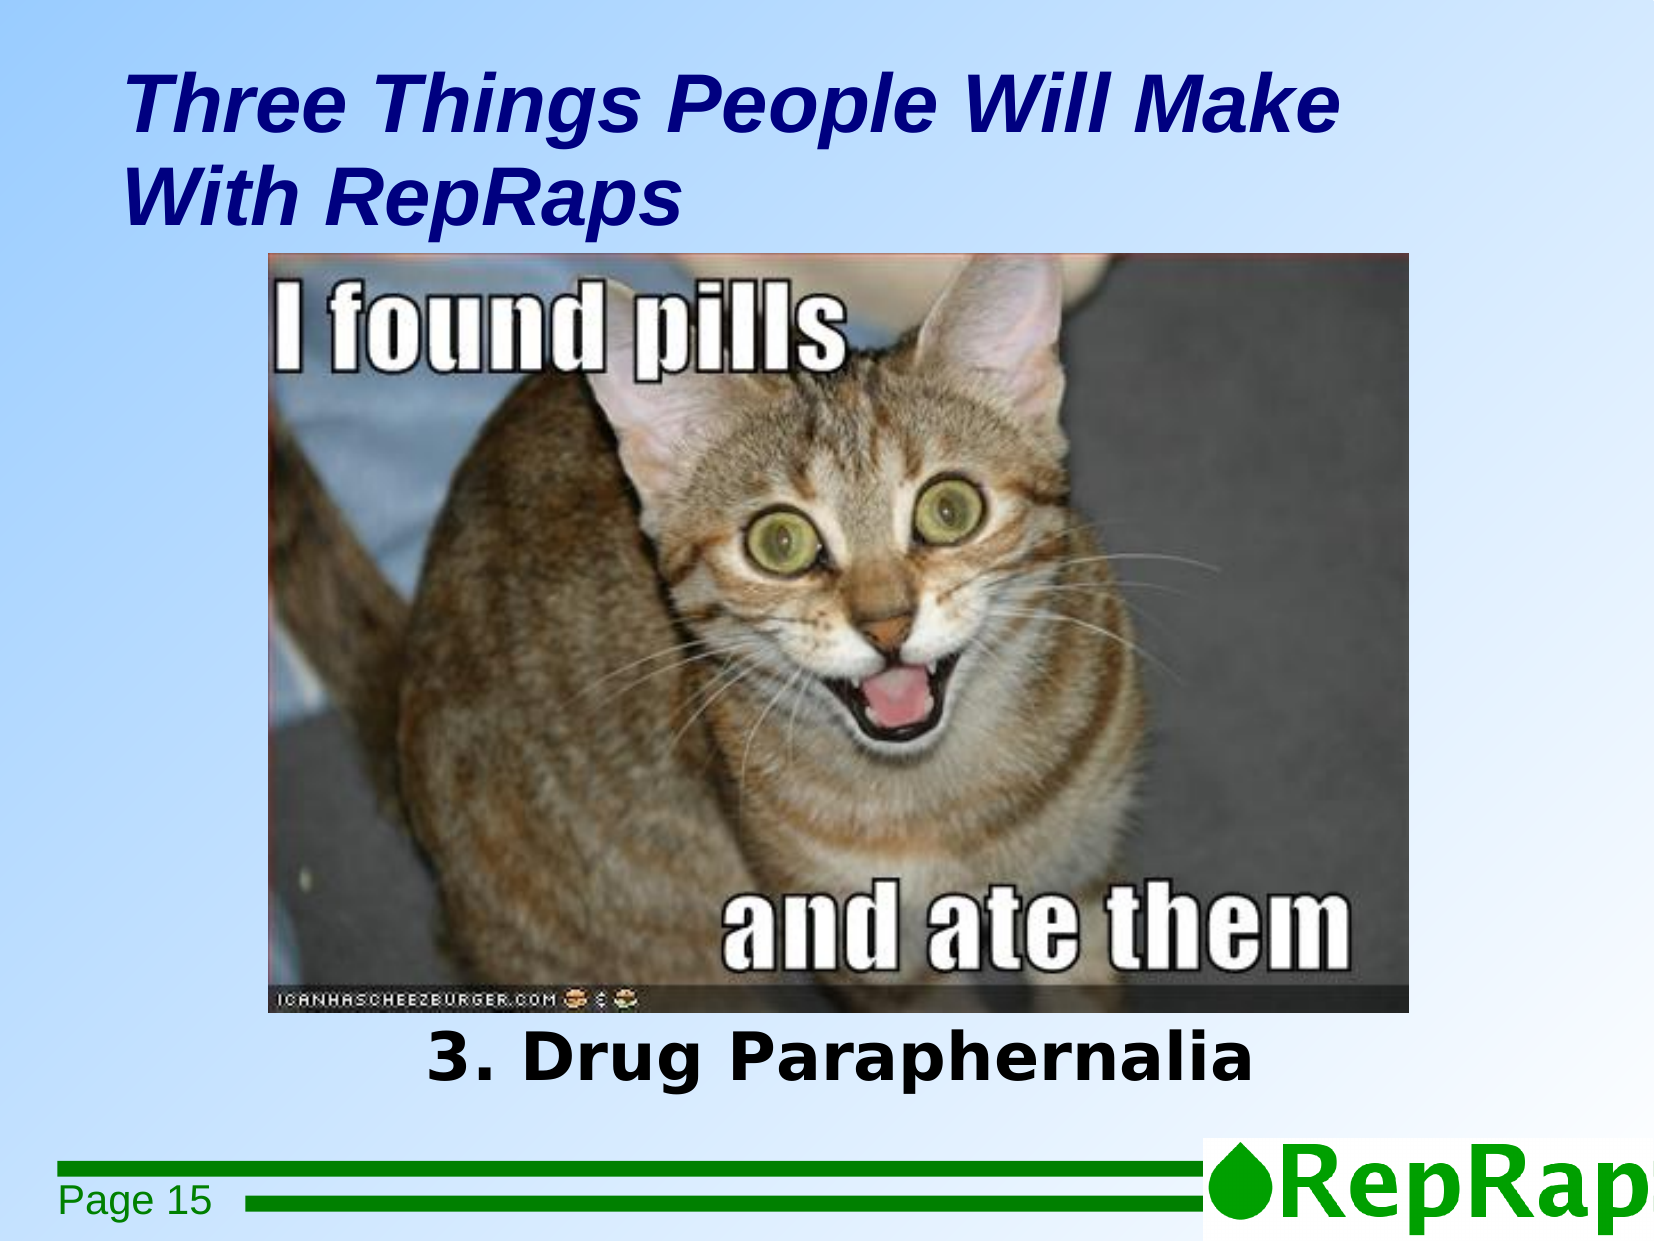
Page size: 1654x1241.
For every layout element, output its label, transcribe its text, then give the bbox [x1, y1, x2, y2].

picture [1203, 1138, 1654, 1241]
picture [268, 253, 1409, 1013]
subtitle 3. Drug Paraphernalia [121, 981, 1561, 1132]
title Three Things People Will Make With RepRaps [121, 46, 1534, 254]
